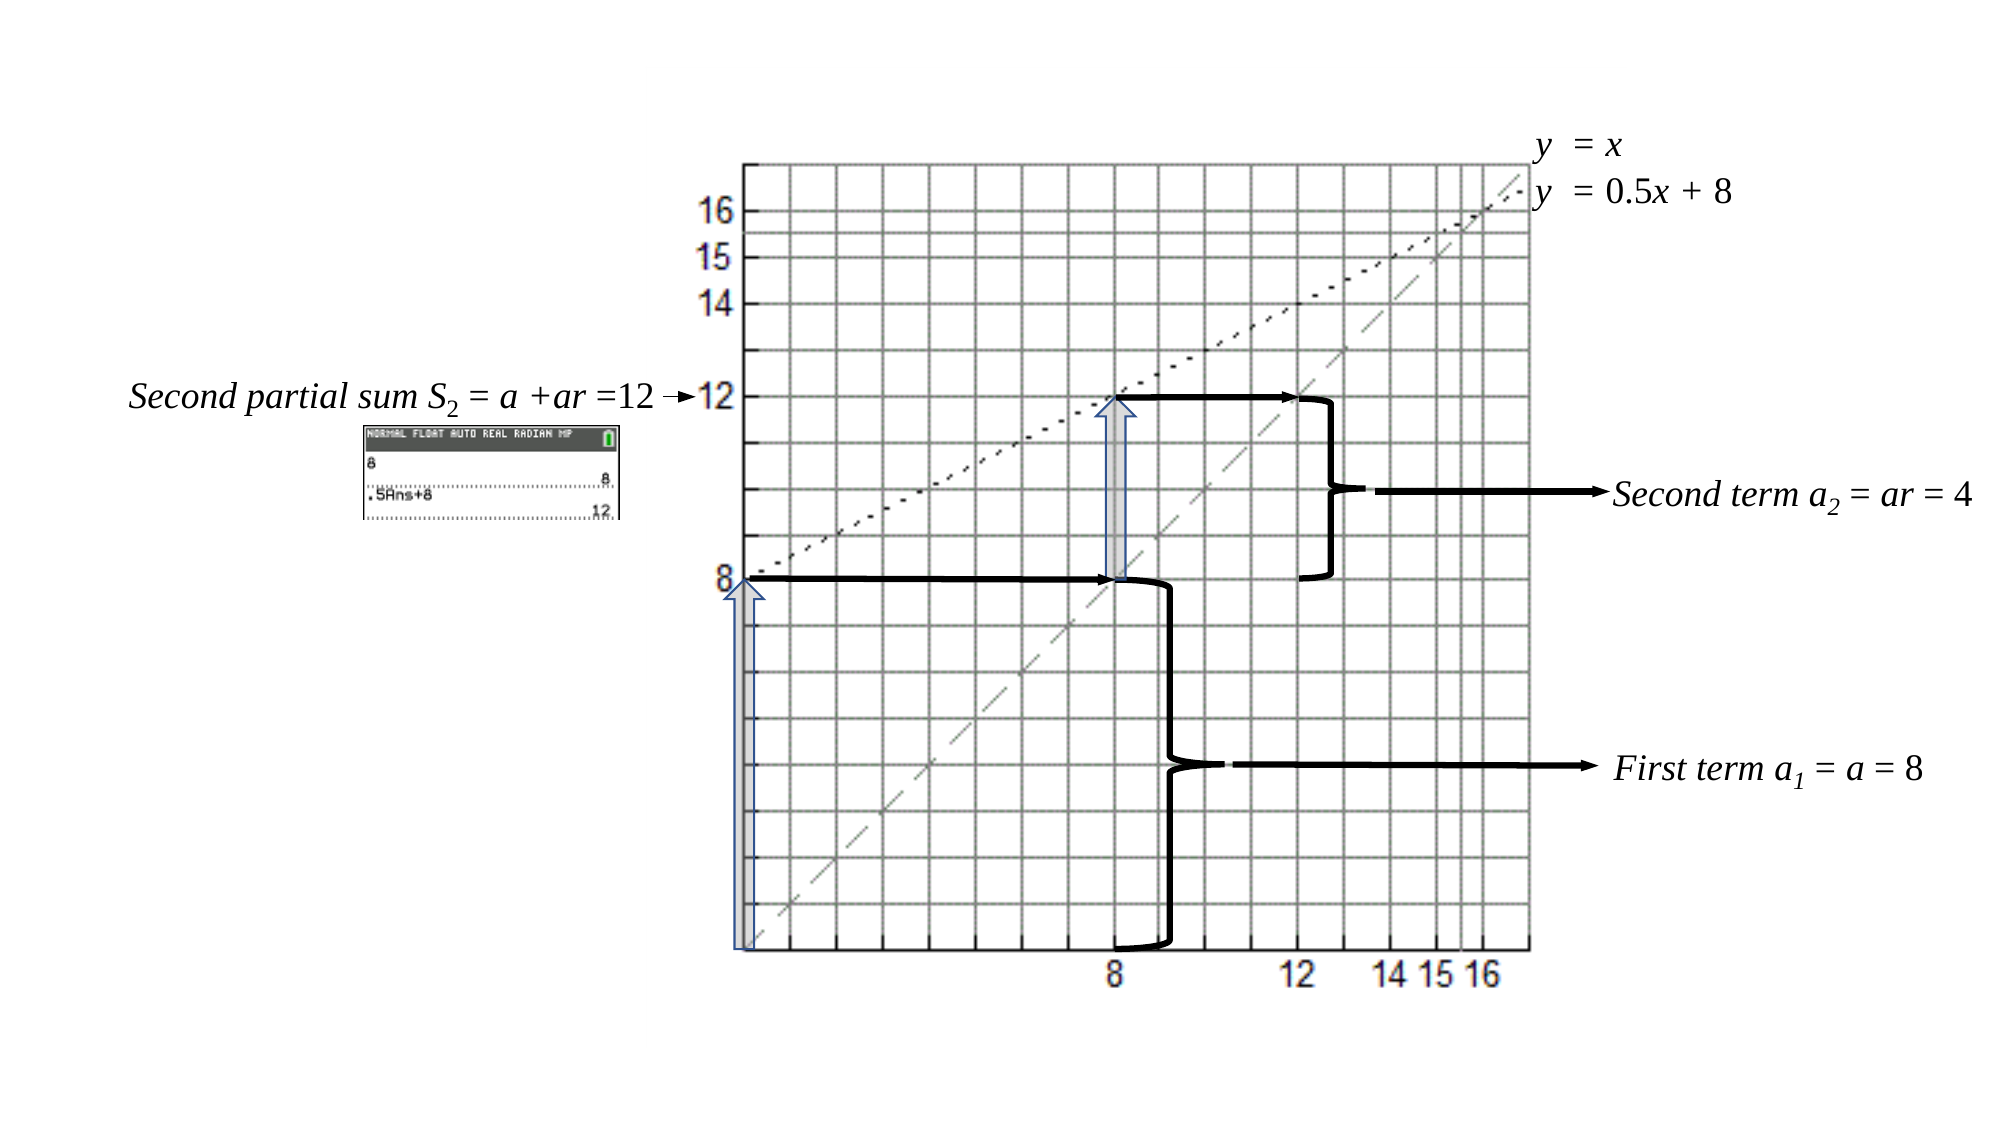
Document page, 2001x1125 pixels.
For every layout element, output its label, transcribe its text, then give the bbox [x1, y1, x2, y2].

text_box Second partial sum S2 = a +ar =12 [113, 363, 703, 425]
picture [363, 425, 620, 520]
text_box First term a1 = a = 8 [1598, 735, 2000, 796]
picture [645, 66, 1627, 1048]
text_box [1096, 397, 1136, 580]
text_box y = x [1510, 111, 2000, 172]
text_box Second term a2 = ar = 4 [1597, 461, 2000, 522]
text_box [724, 579, 764, 950]
text_box y = 0.5x + 8 [1510, 172, 2000, 219]
